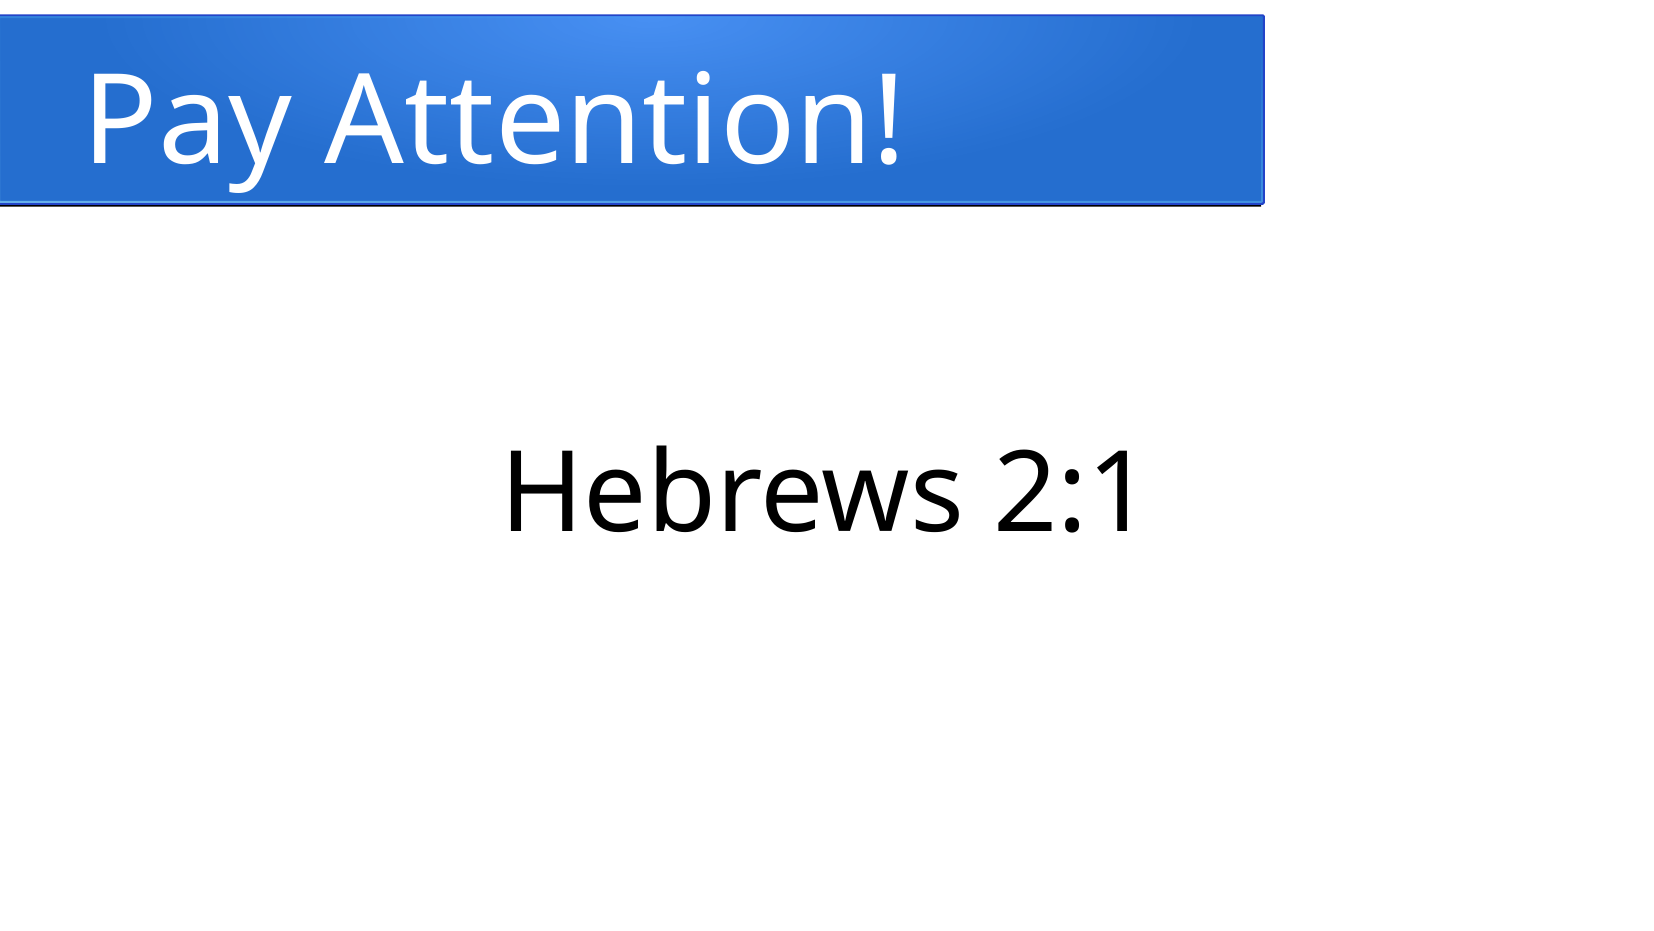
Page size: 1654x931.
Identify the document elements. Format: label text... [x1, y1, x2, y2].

title Pay Attention! [82, 36, 1571, 193]
subtitle Hebrews 2:1 [82, 217, 1571, 758]
